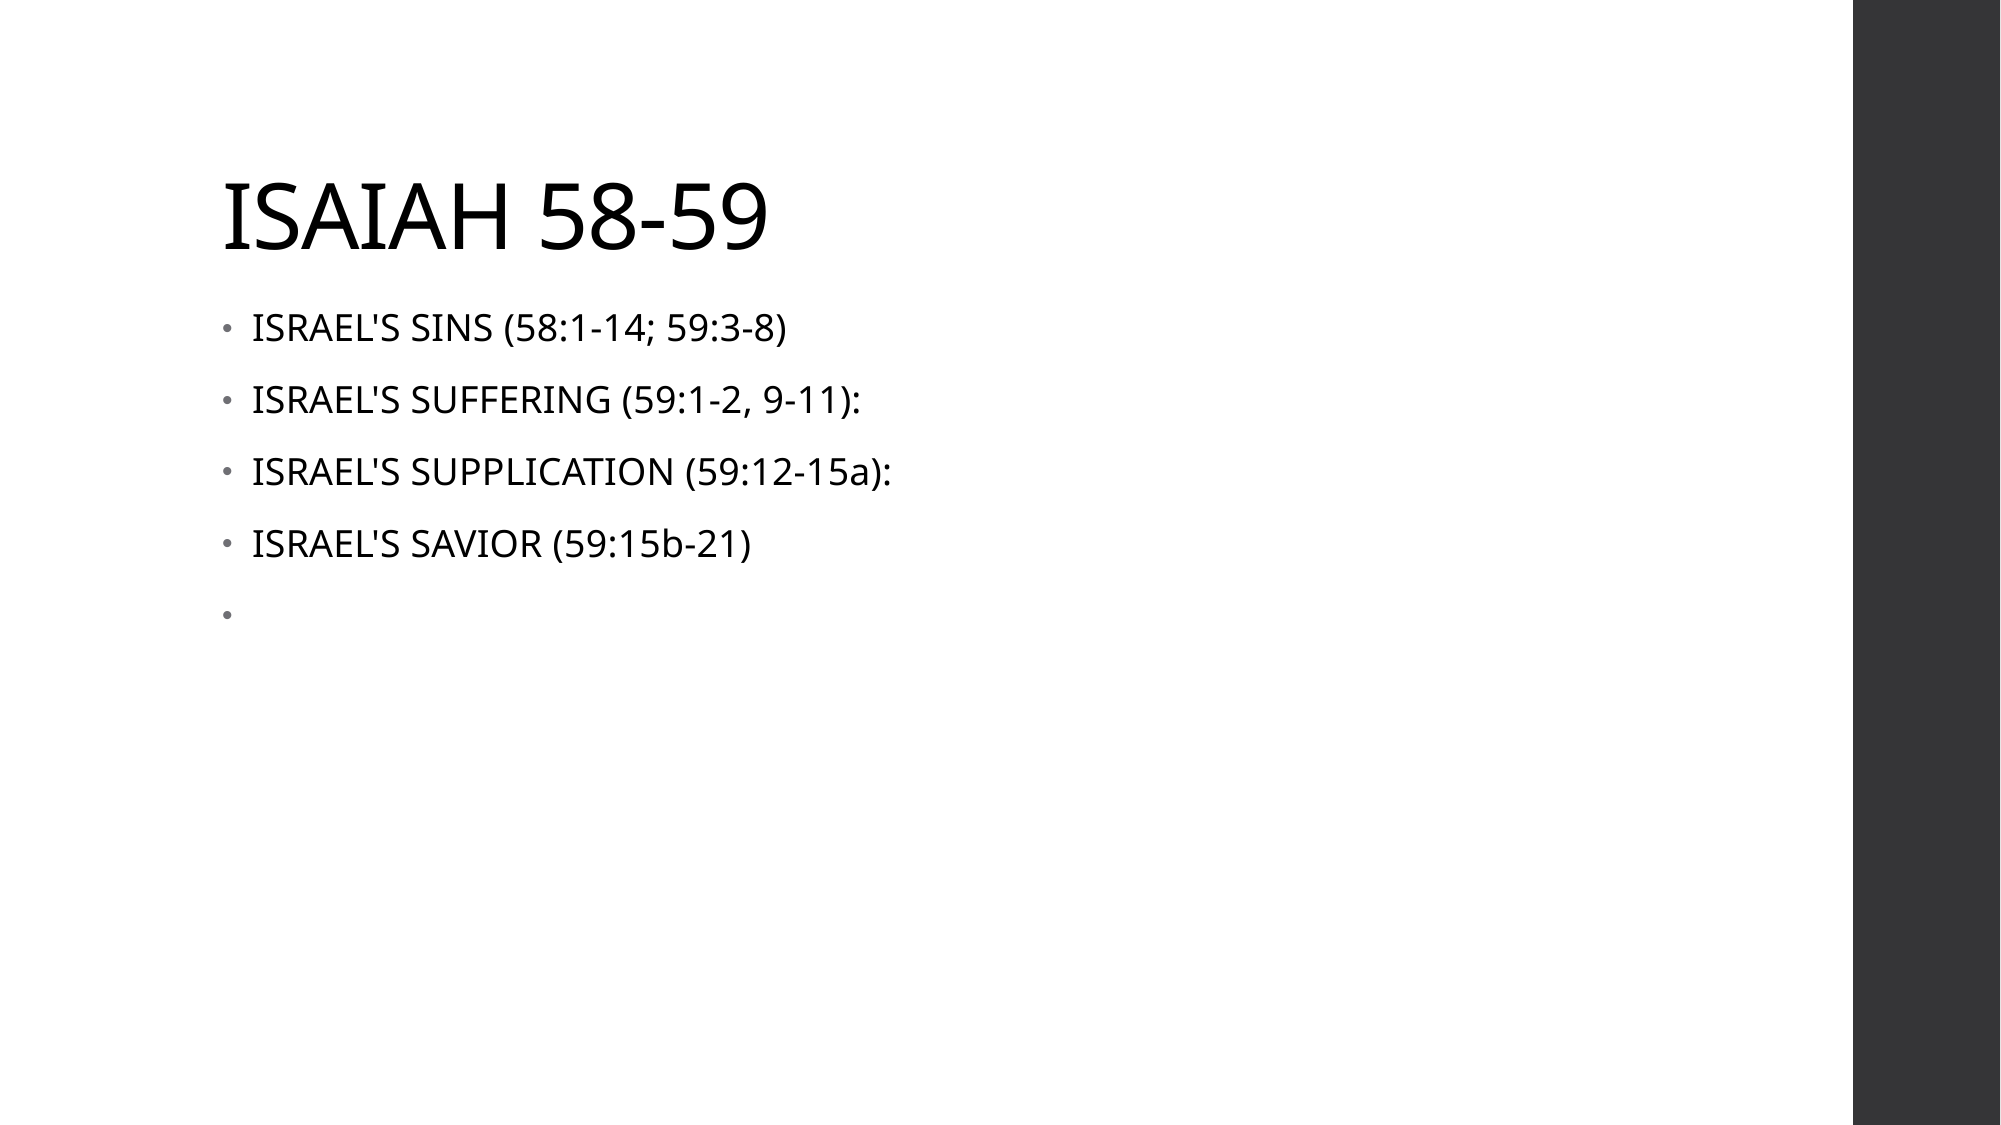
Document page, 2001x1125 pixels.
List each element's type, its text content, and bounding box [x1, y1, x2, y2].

title ISAIAH 58-59 [206, 60, 1797, 278]
list ISRAEL'S SINS (58:1-14; 59:3-8) ISRAEL'S SUFFERING (59:1-2, 9-11): ISRAEL'S SUPPLICATION (59:12-15a): ISRAEL'S SAVIOR (59:15b-21) [206, 299, 1617, 1014]
